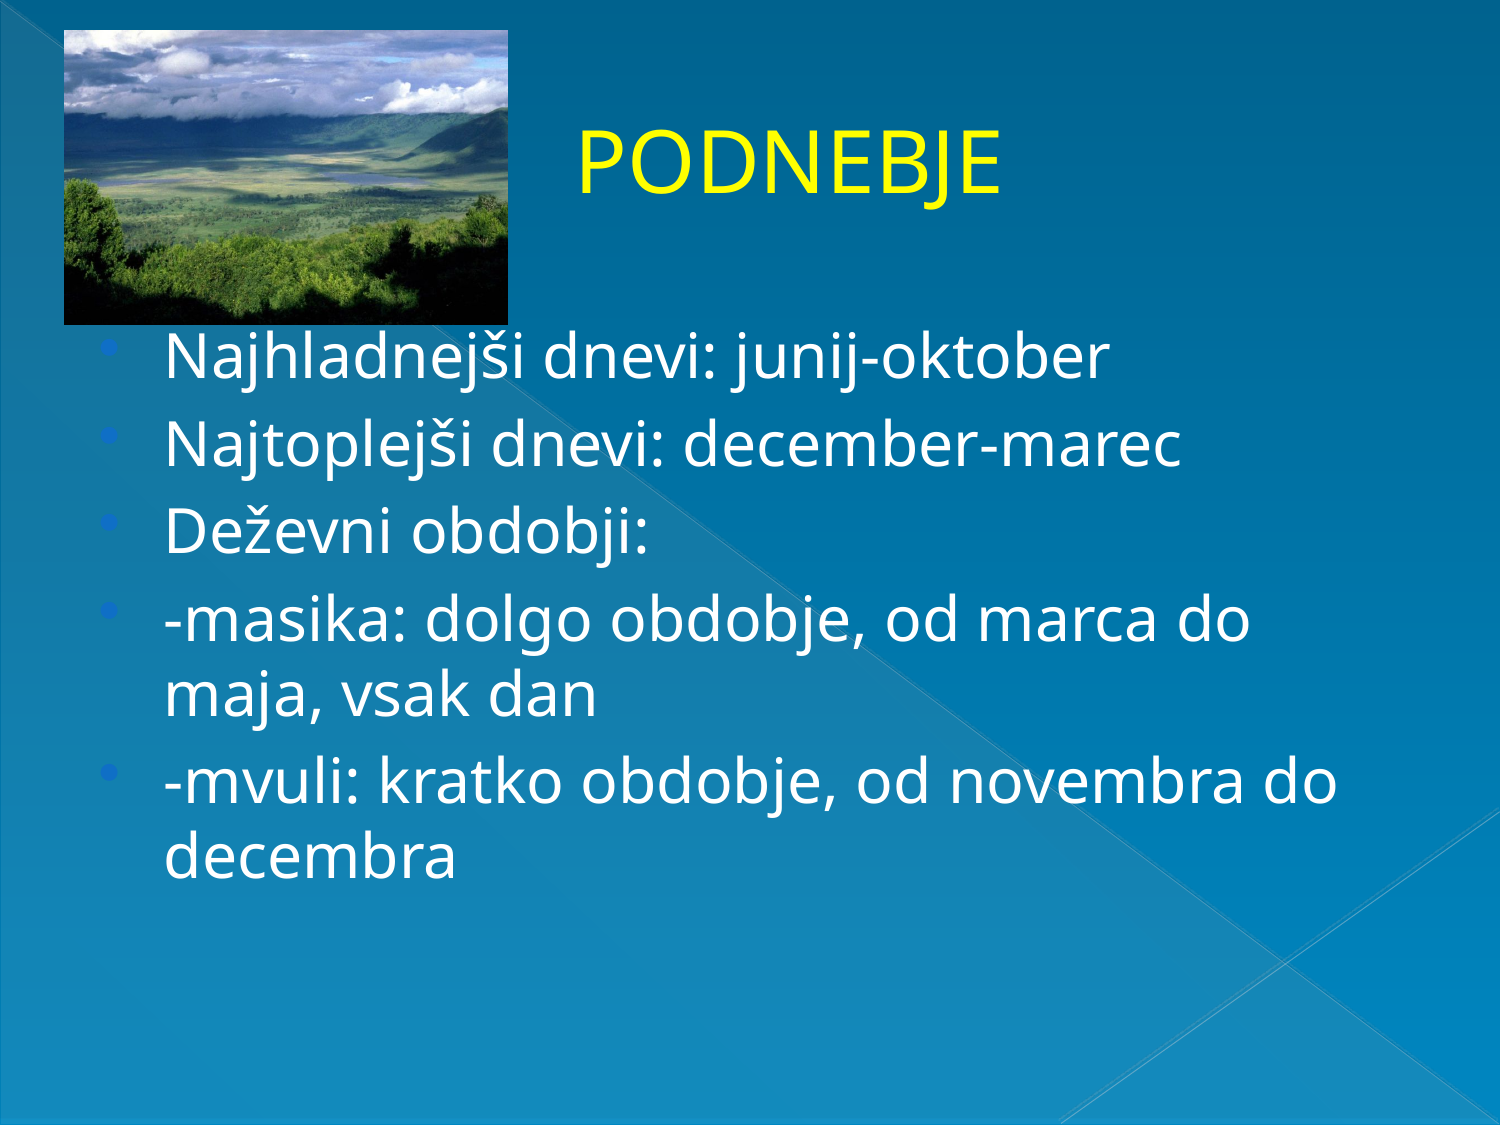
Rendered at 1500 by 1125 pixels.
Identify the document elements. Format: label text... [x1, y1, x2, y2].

picture [64, 31, 507, 325]
list Najhladnejši dnevi: junij-oktober Najtoplejši dnevi: december-marec Deževni obdobji: -masika: dolgo obdobje, od marca do maja, vsak dan -mvuli: kratko obdobje, od novembra do decembra [75, 308, 1425, 1059]
title PODNEBJE [508, 43, 1425, 274]
